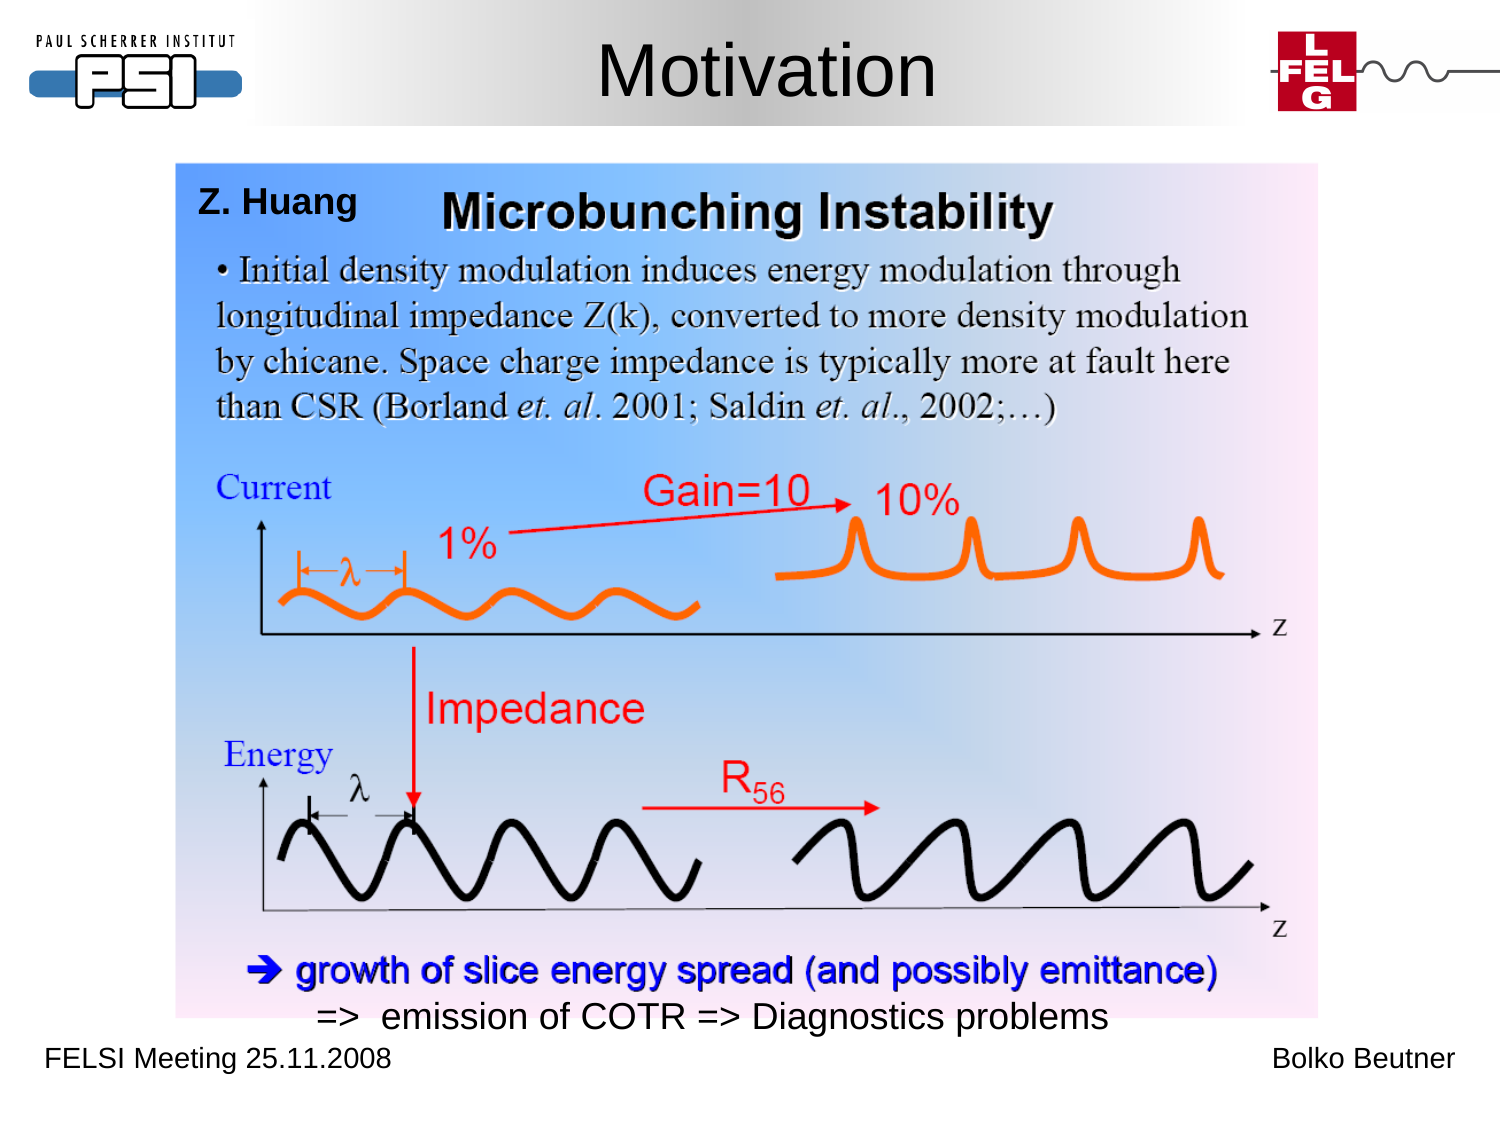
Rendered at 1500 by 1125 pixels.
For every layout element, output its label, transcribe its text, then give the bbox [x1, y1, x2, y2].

picture [171, 159, 1324, 1024]
picture [17, 19, 256, 119]
title Motivation [265, 7, 1270, 133]
text_box Z. Huang [183, 172, 374, 231]
picture [1270, 30, 1500, 113]
text_box => emission of COTR => Diagnostics problems [301, 988, 1182, 1046]
